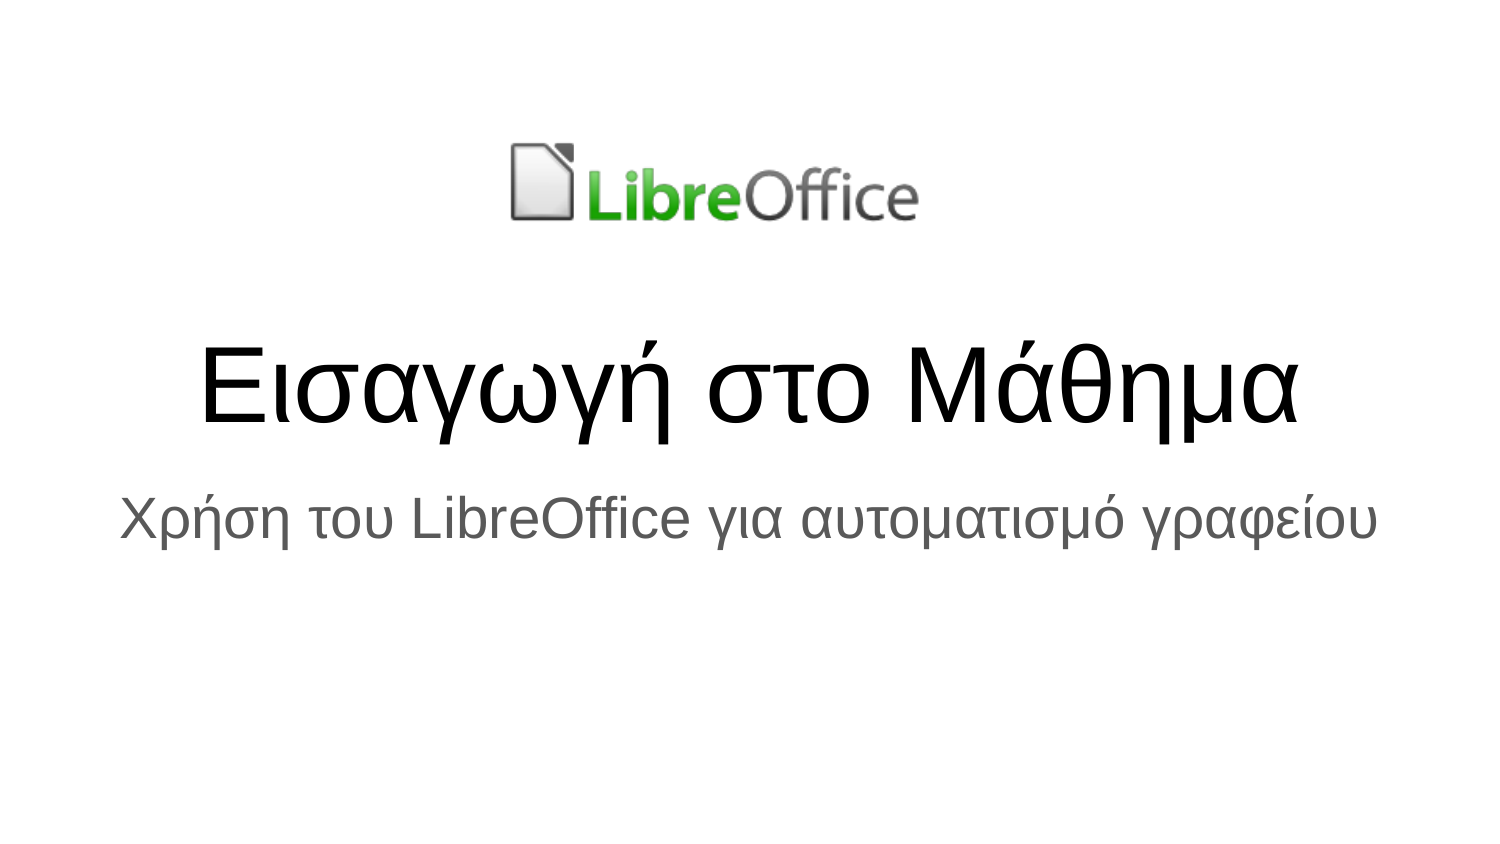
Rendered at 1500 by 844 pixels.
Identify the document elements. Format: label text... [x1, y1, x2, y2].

title Εισαγωγή στο Μάθημα [51, 122, 1449, 459]
subtitle Χρήση του LibreOffice για αυτοματισμό γραφείου [51, 464, 1449, 636]
picture [480, 112, 950, 252]
